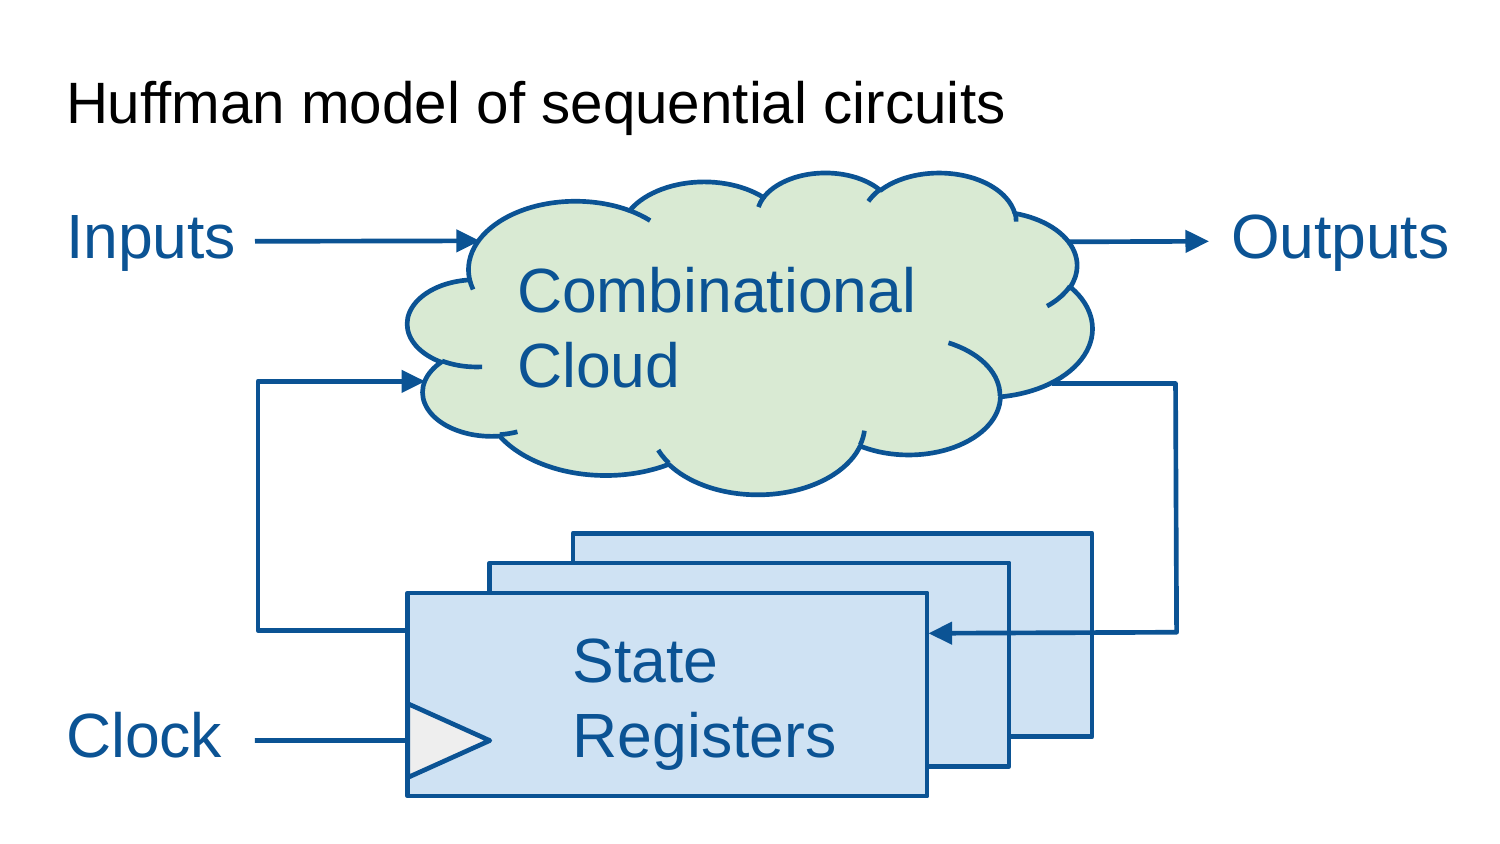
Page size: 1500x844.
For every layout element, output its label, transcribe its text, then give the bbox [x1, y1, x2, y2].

text_box Combinational Cloud [407, 172, 1093, 495]
text_box [489, 533, 1093, 633]
text_box Inputs [51, 181, 255, 302]
text_box Clock [51, 680, 255, 801]
text_box [928, 634, 1093, 767]
title Huffman model of sequential circuits [51, 49, 1449, 144]
text_box State Registers [407, 592, 928, 797]
text_box Outputs [1208, 181, 1465, 302]
text_box [407, 703, 490, 778]
